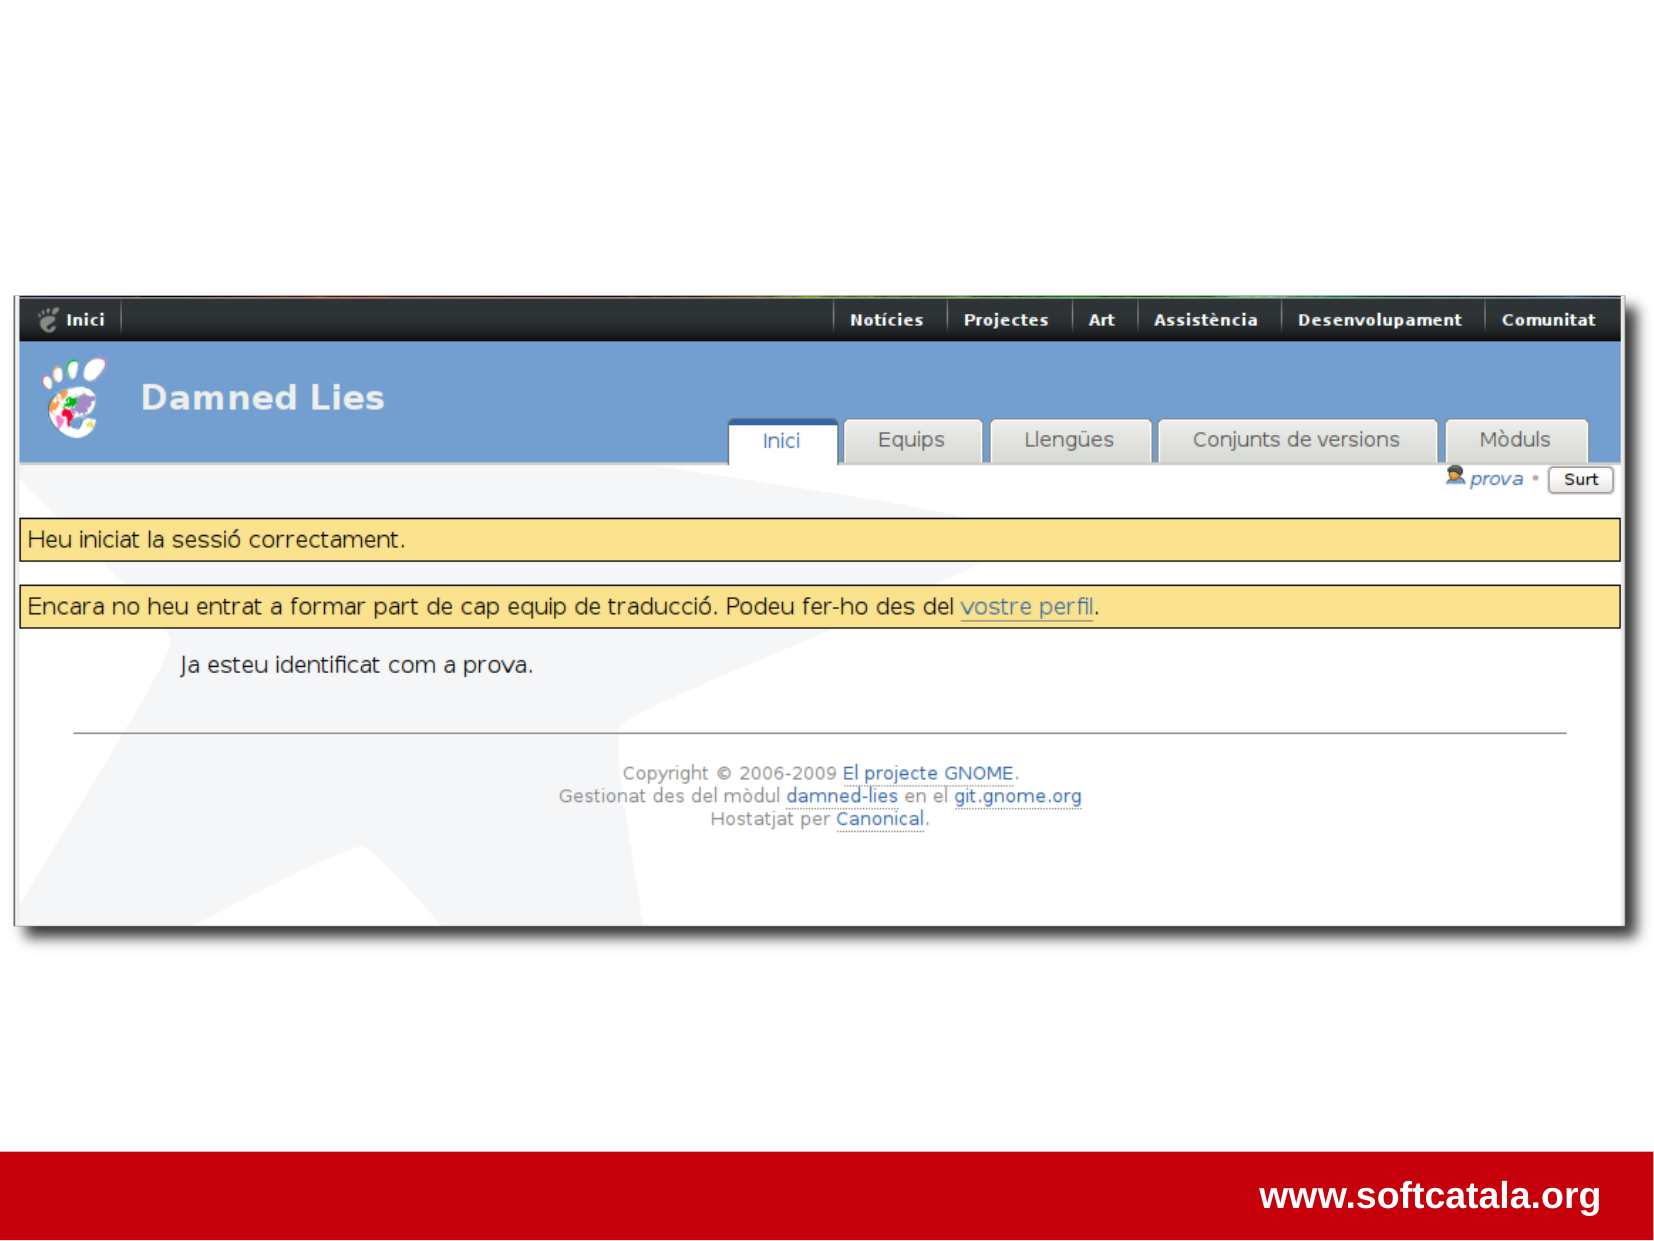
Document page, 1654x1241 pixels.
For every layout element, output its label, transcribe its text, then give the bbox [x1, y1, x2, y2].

picture [4, 286, 1654, 959]
text_box www.softcatala.org [0, 1151, 1654, 1241]
